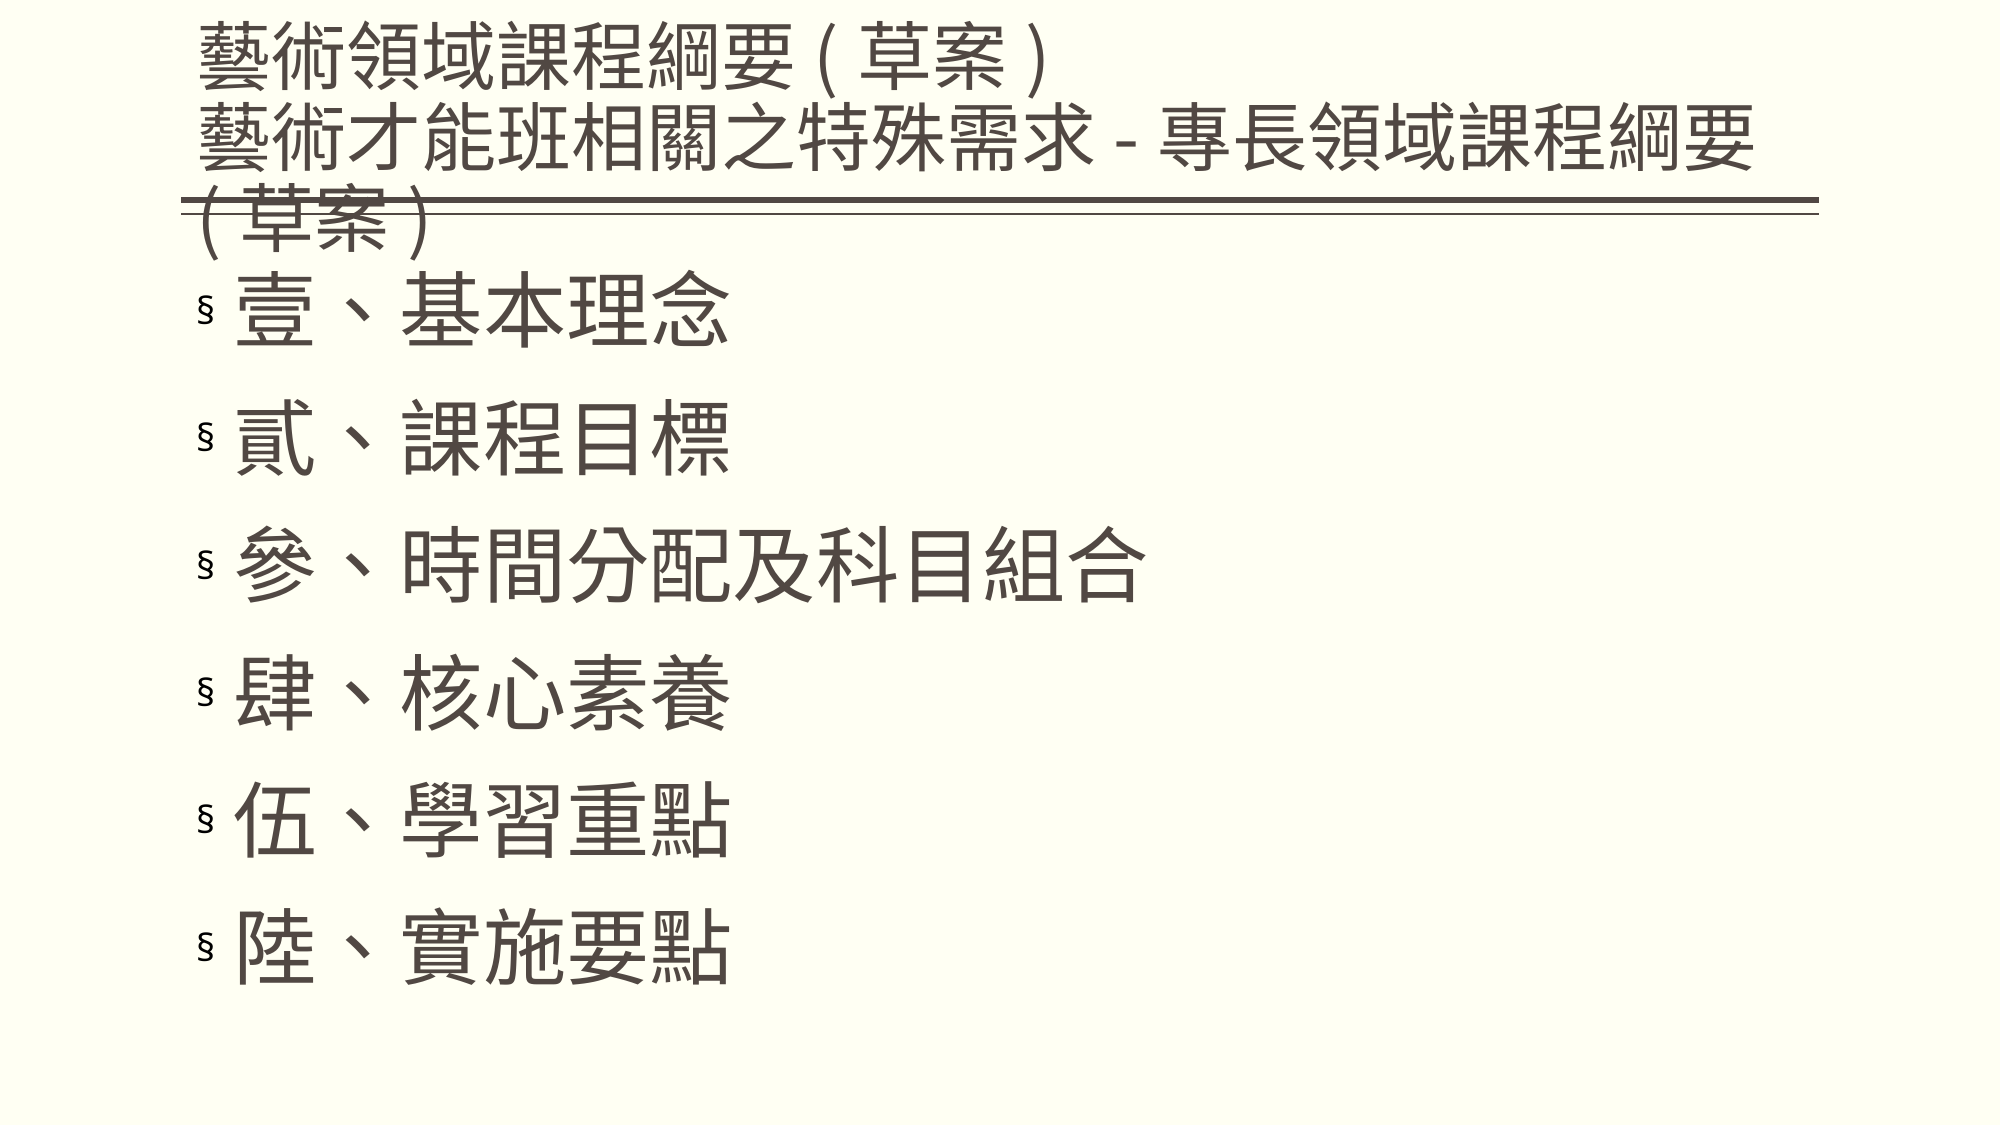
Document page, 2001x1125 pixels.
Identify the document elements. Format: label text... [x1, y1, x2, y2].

picture [928, 353, 1950, 1098]
title 藝術領域課程綱要(草案) 藝術才能班相關之特殊需求-專長領域課程綱要(草案) [181, 12, 1888, 193]
list 壹、基本理念 貳、課程目標 參、時間分配及科目組合 肆、核心素養 伍、學習重點 陸、實施要點 [181, 262, 1819, 1013]
